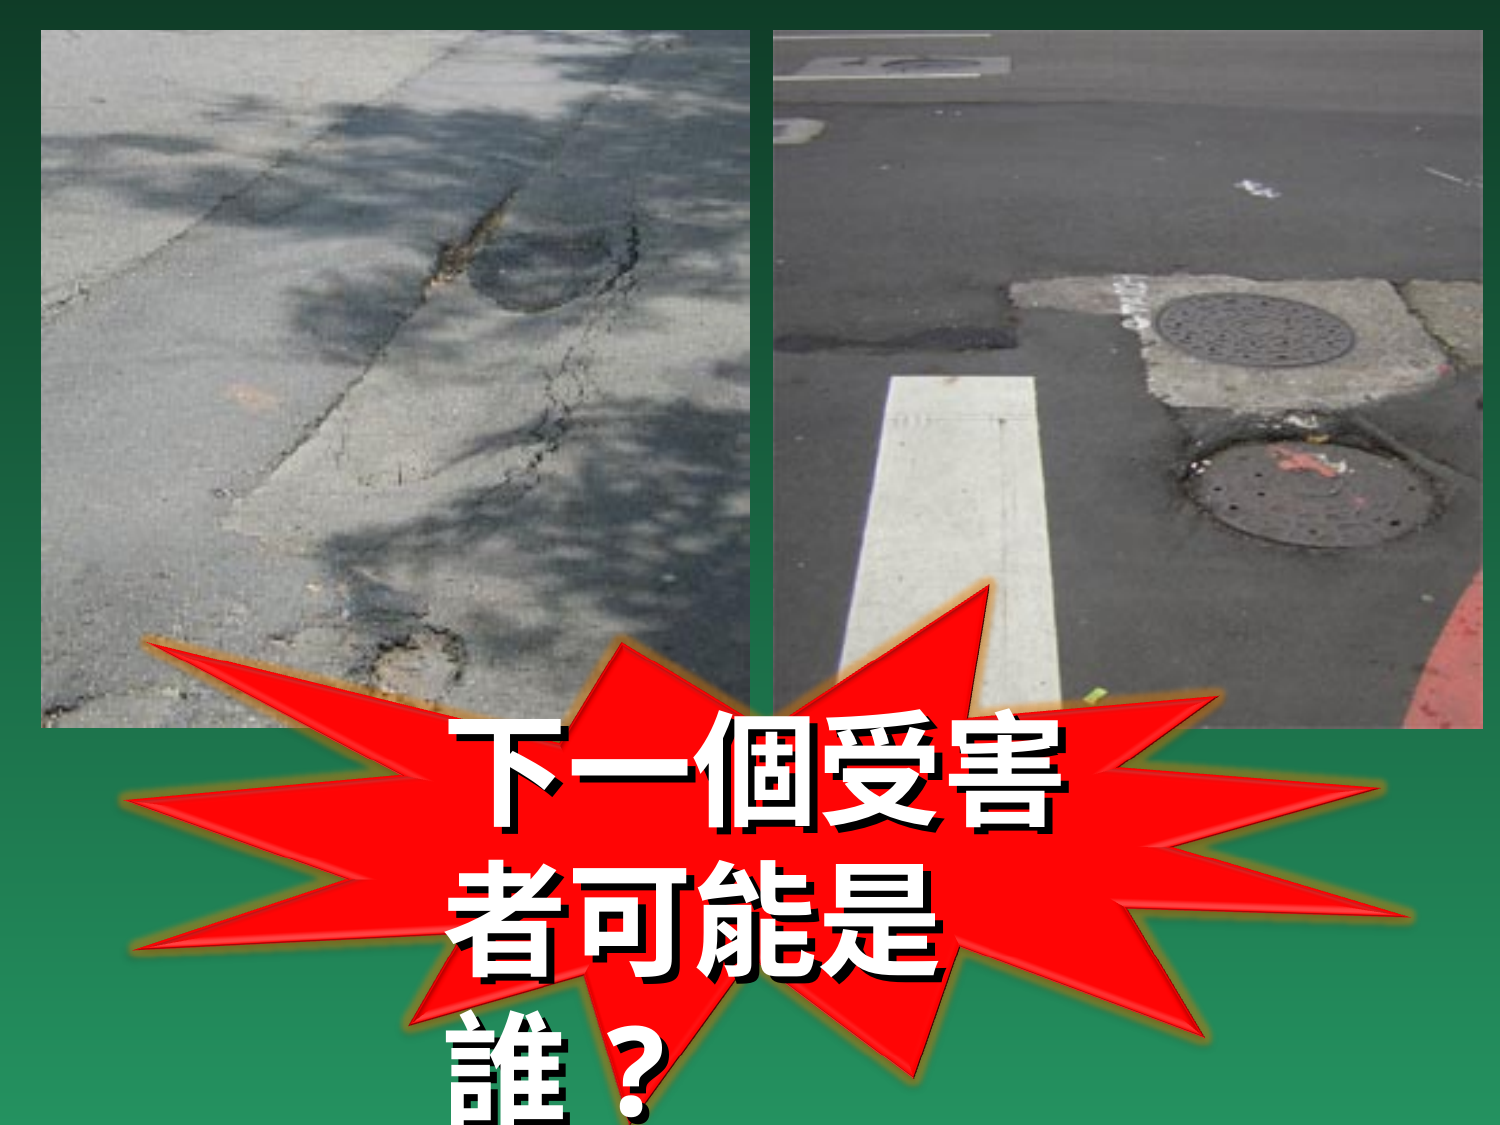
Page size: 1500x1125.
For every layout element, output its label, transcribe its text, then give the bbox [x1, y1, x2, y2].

text_box 下一個受害 者可能是誰? [427, 683, 1173, 1125]
picture [41, 30, 1483, 1125]
text_box 下一個受害 者可能是誰? [490, 1066, 501, 1125]
